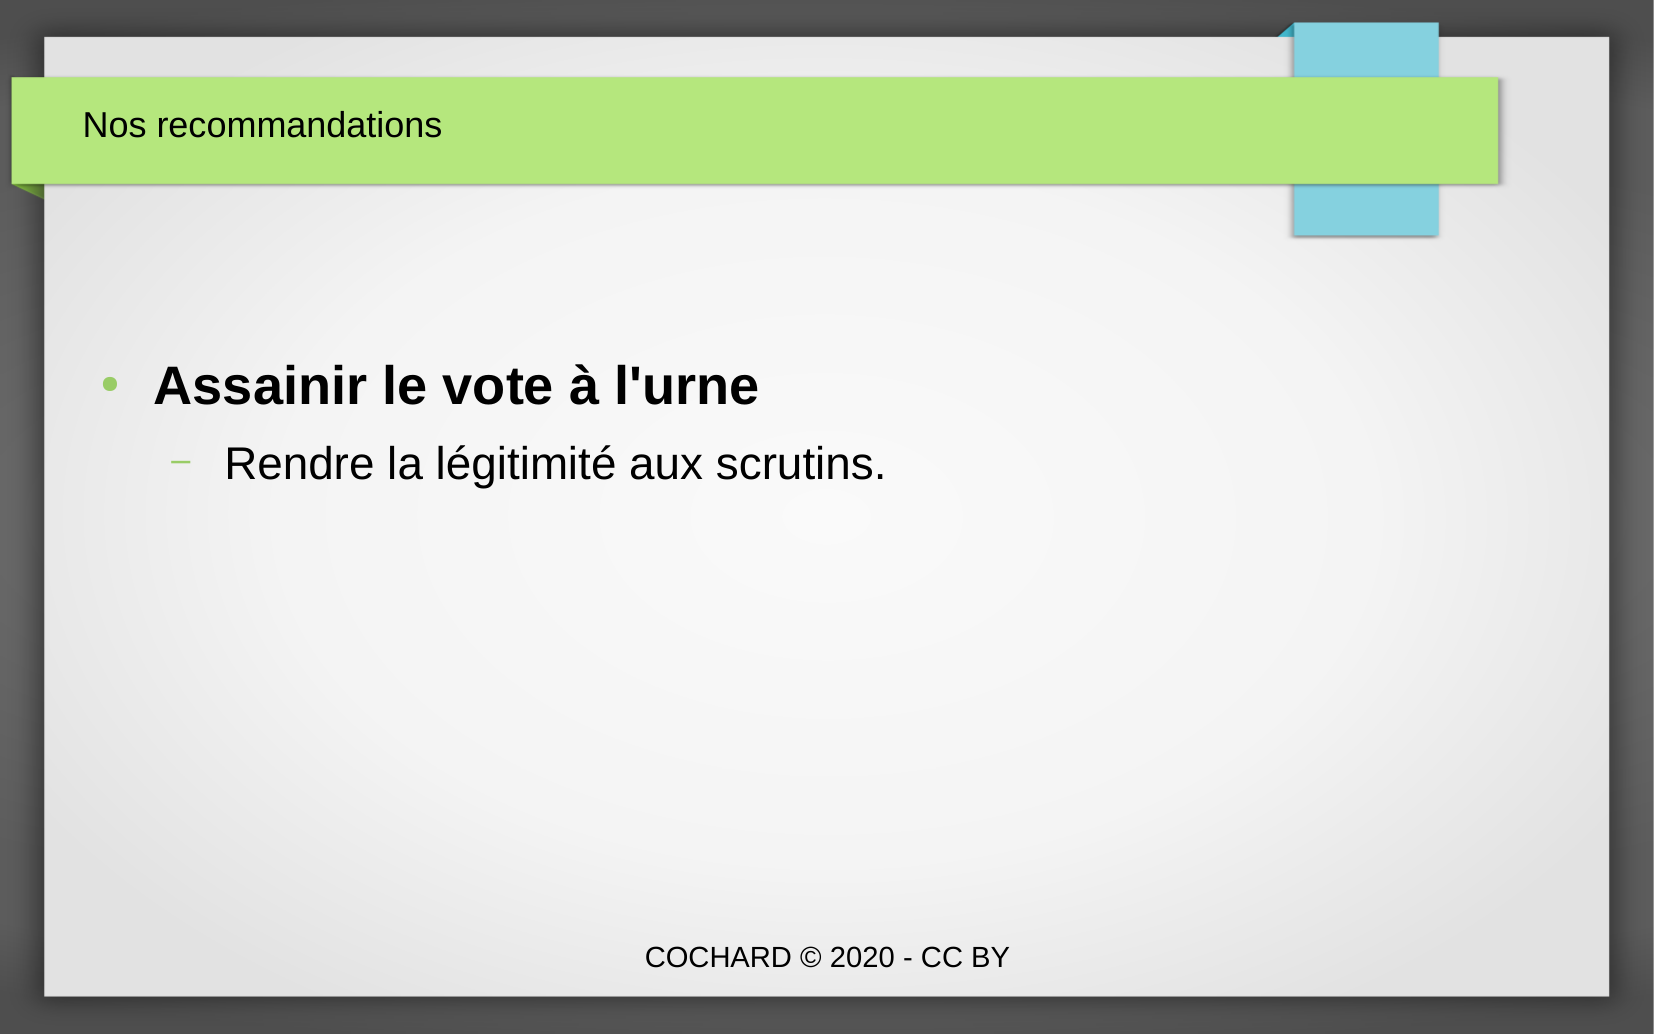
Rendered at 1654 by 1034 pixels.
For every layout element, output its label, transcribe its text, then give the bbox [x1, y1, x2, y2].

picture [0, 0, 1654, 1034]
list Assainir le vote à l'urne Rendre la légitimité aux scrutins. [82, 249, 1571, 849]
title Nos recommandations [82, 39, 1235, 210]
